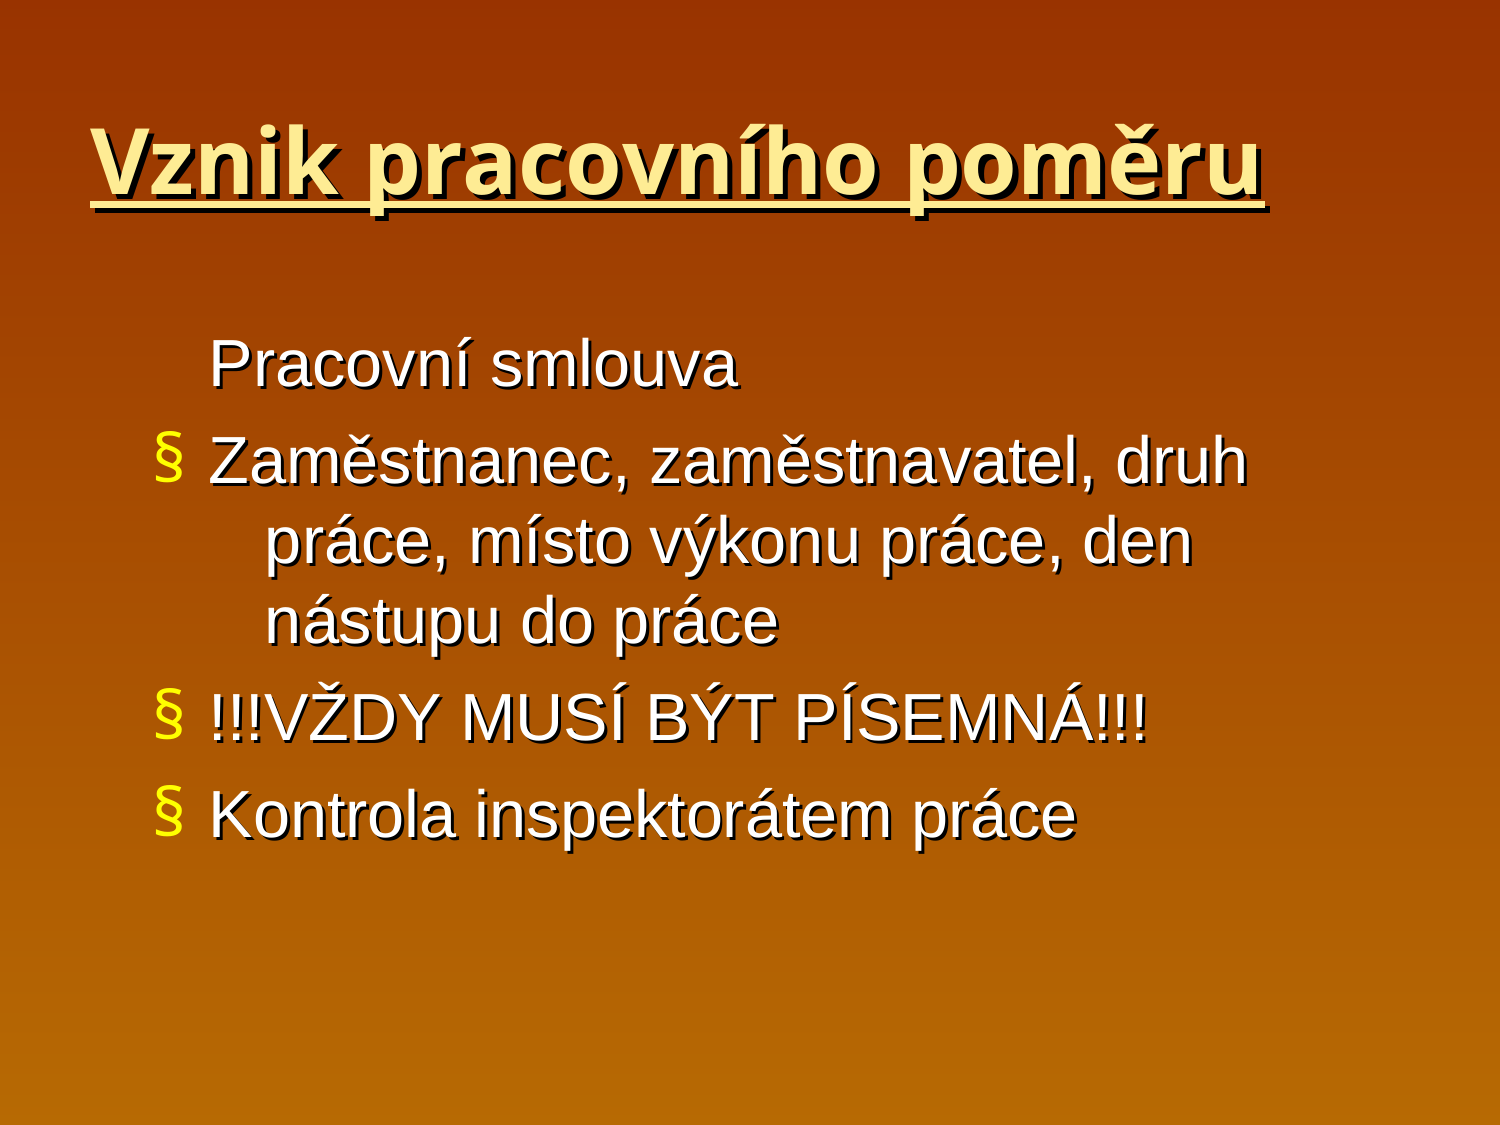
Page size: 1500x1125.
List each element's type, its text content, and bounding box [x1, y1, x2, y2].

list Pracovní smlouva Zaměstnanec, zaměstnavatel, druh práce, místo výkonu práce, den nástupu do práce !!!VŽDY MUSÍ BÝT PÍSEMNÁ!!! Kontrola inspektorátem práce [137, 312, 1452, 1001]
title Vznik pracovního poměru [75, 40, 1451, 276]
